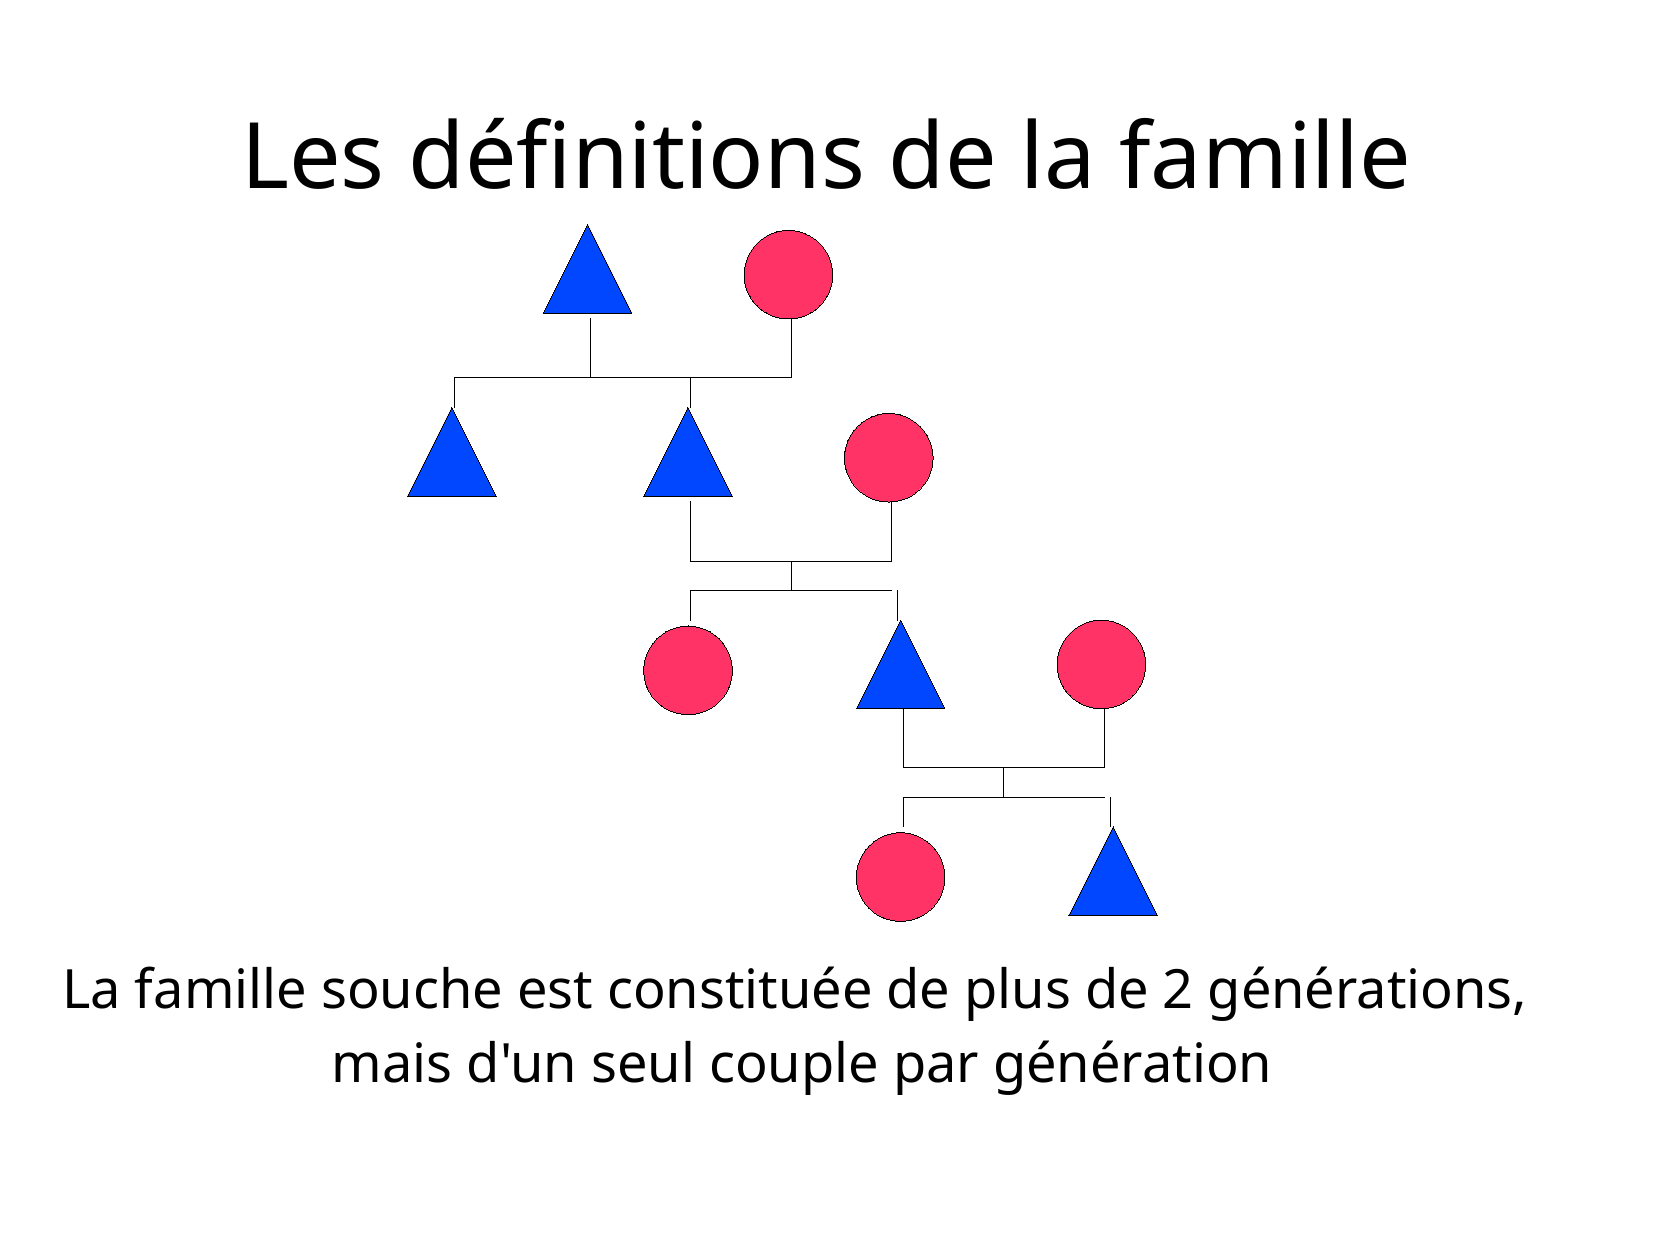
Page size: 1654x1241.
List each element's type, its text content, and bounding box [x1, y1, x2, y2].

text_box [1068, 826, 1158, 916]
text_box La famille souche est constituée de plus de 2 générations, mais d'un seul couple par génération [47, 955, 1350, 1095]
text_box [856, 620, 945, 709]
text_box [1057, 620, 1146, 709]
text_box [643, 625, 733, 715]
title Les définitions de la famille [82, 56, 1571, 250]
text_box [543, 224, 632, 314]
text_box [844, 413, 934, 503]
text_box [856, 832, 945, 922]
text_box [744, 230, 833, 319]
text_box [407, 407, 497, 497]
text_box [643, 407, 733, 497]
